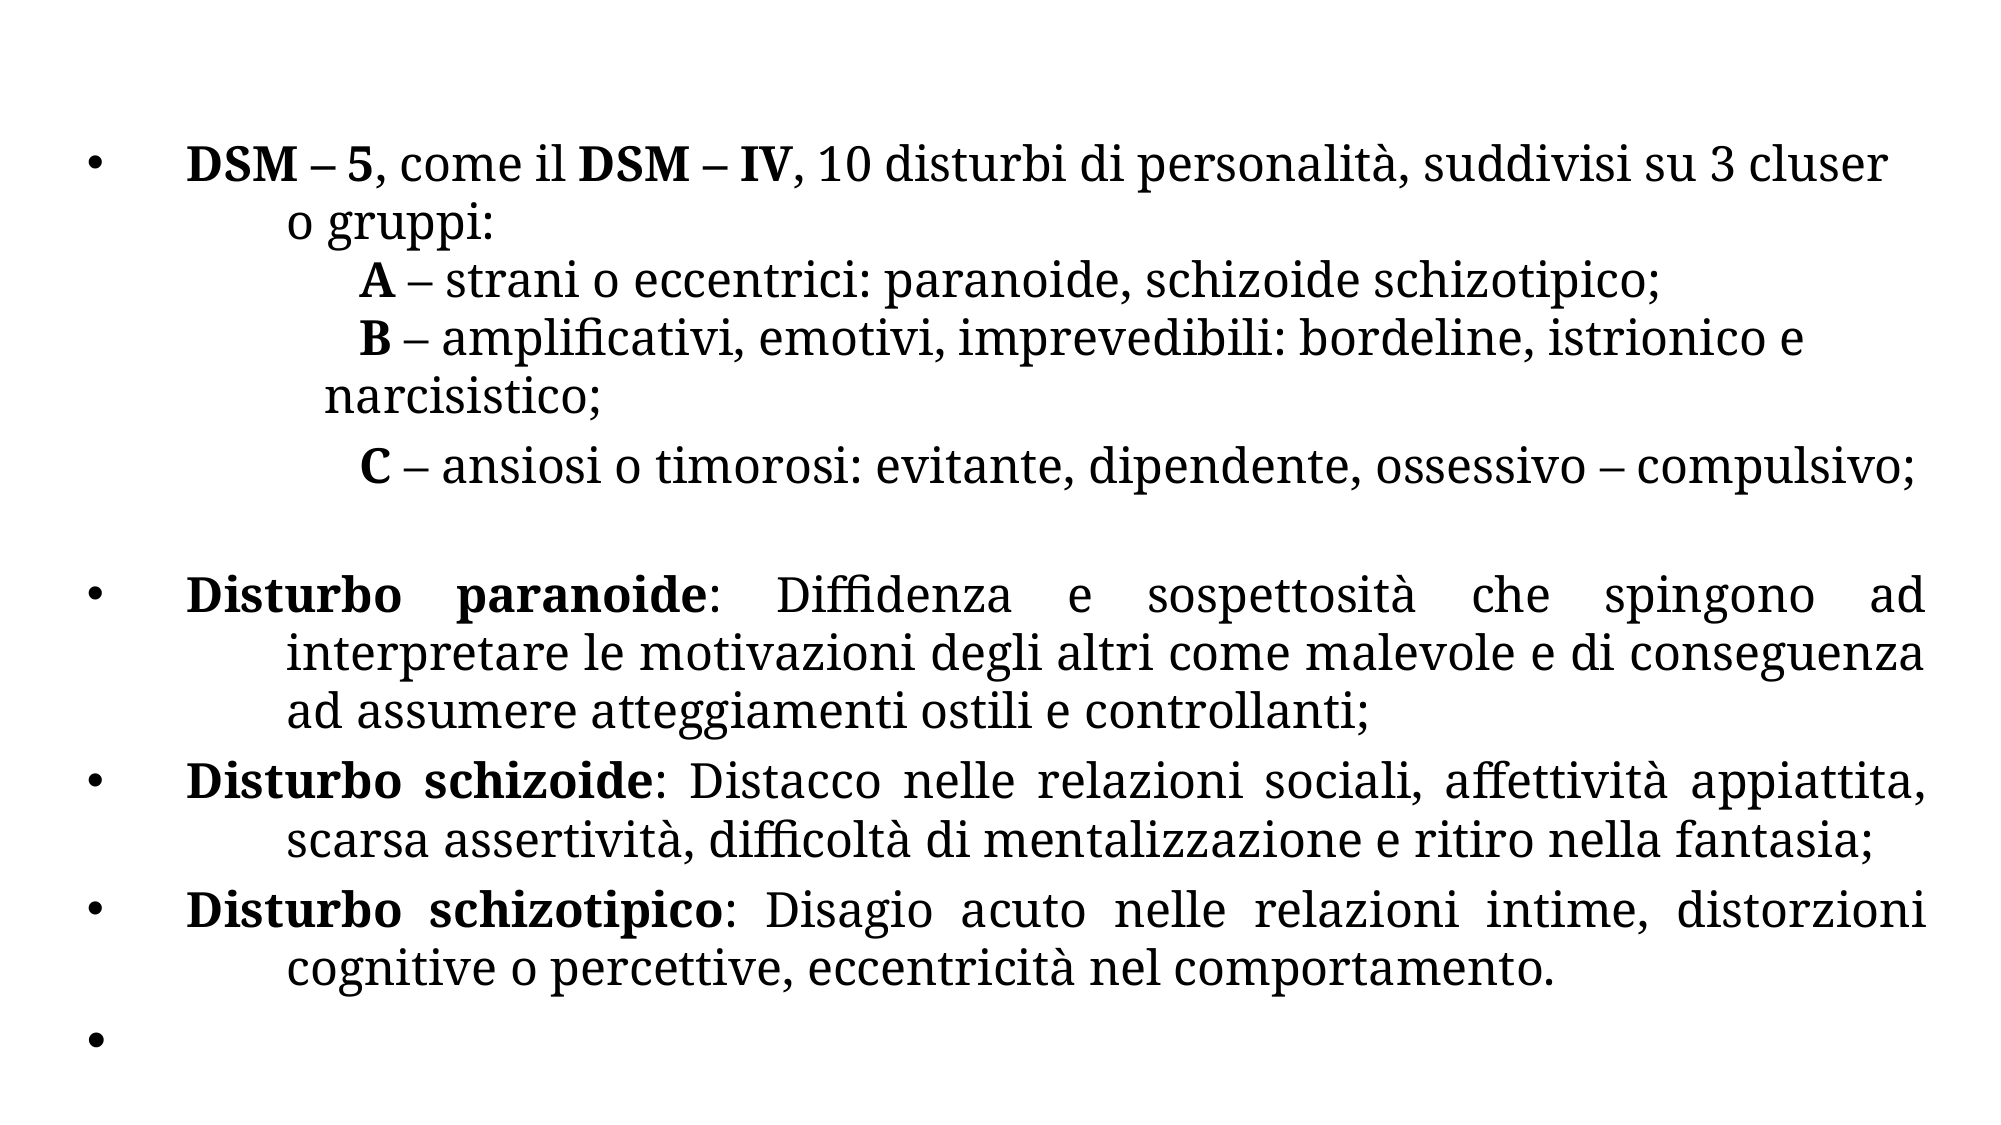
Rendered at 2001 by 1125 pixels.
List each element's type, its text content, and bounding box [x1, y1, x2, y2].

list DSM – 5, come il DSM – IV, 10 disturbi di personalità, suddivisi su 3 cluser o gruppi: A – strani o eccentrici: paranoide, schizoide schizotipico; B – amplificativi, emotivi, imprevedibili: bordeline, istrionico e narcisistico; C – ansiosi o timorosi: evitante, dipendente, ossessivo – compulsivo; Disturbo paranoide: Diffidenza e sospettosità che spingono ad interpretare le motivazioni degli altri come malevole e di conseguenza ad assumere atteggiamenti ostili e controllanti; Disturbo schizoide: Distacco nelle relazioni sociali, affettività appiattita, scarsa assertività, difficoltà di mentalizzazione e ritiro nella fantasia; Disturbo schizotipico: Disagio acuto nelle relazioni intime, distorzioni cognitive o percettive, eccentricità nel comportamento. [71, 125, 1943, 1049]
